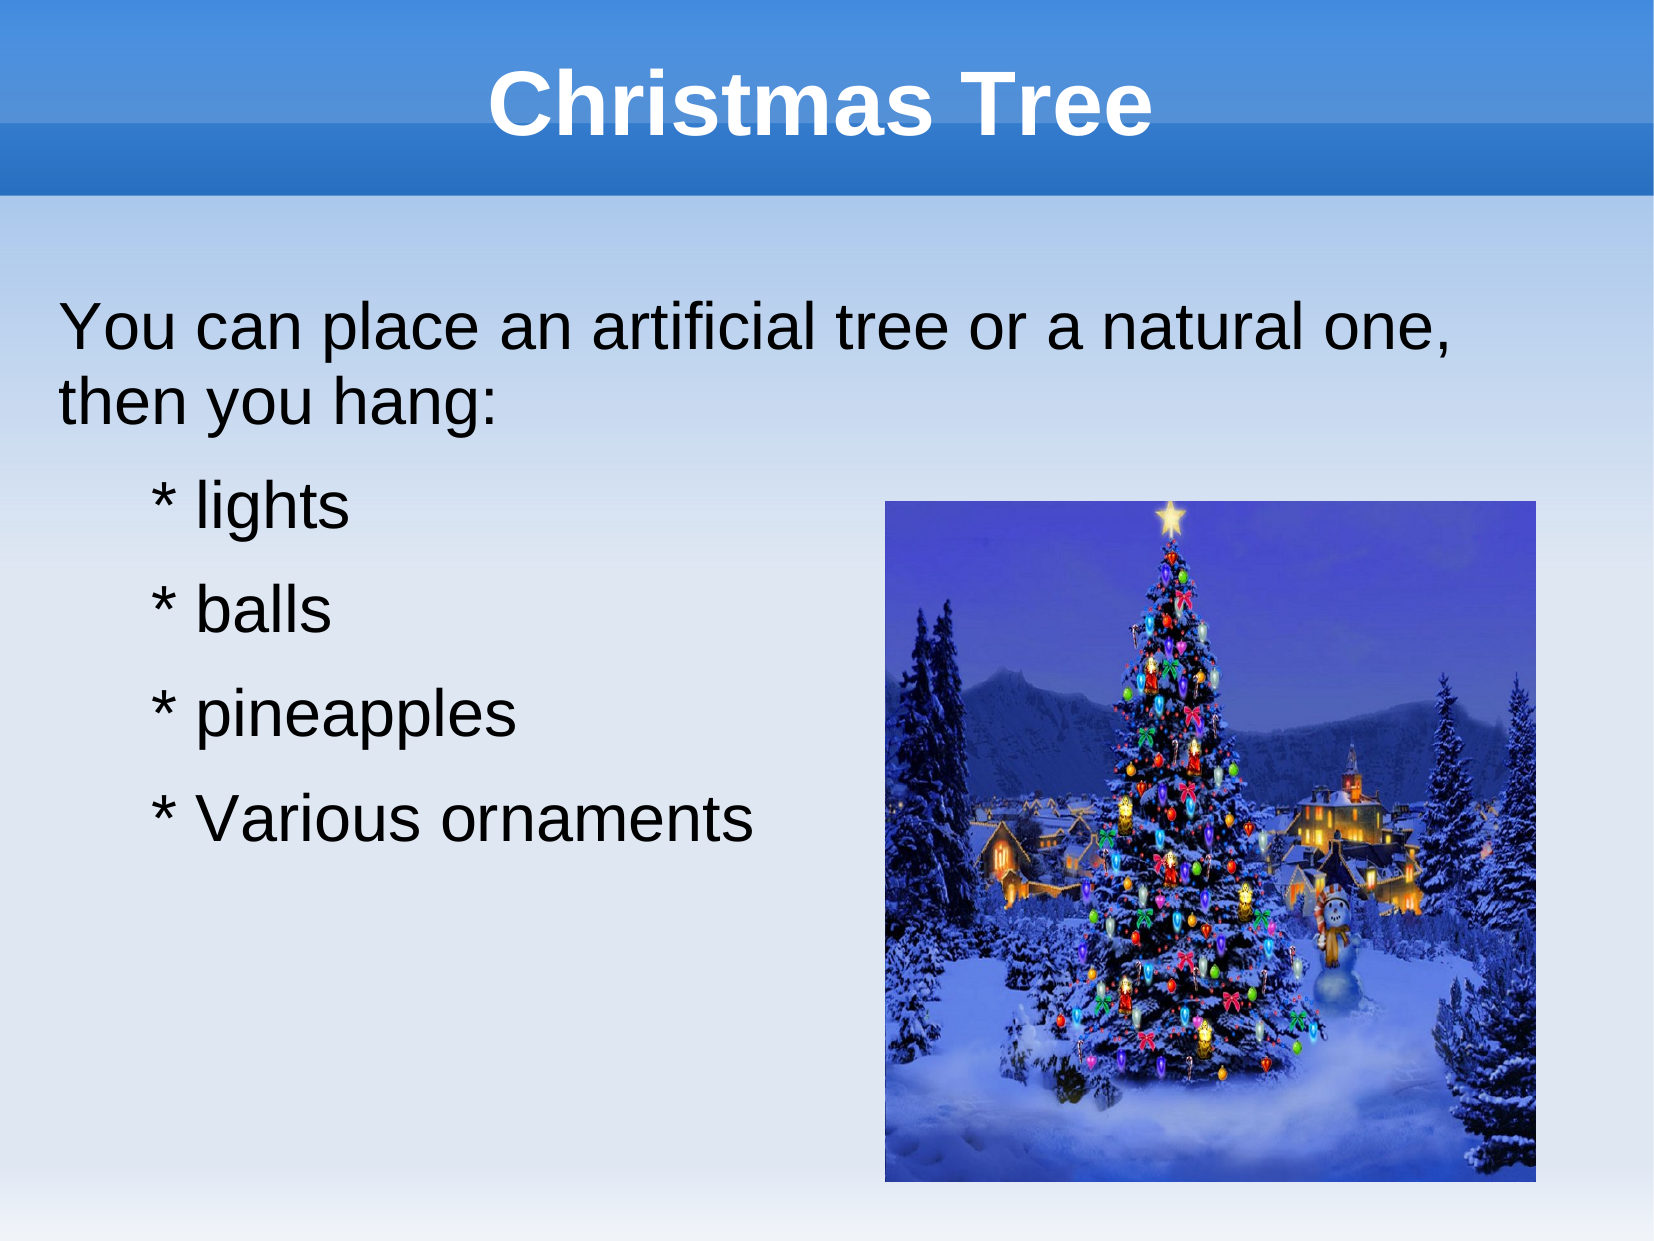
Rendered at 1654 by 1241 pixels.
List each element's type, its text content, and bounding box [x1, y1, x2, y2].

list You can place an artificial tree or a natural one, then you hang: * lights * balls * pineapples * Various ornaments [59, 288, 1548, 1093]
picture [0, 0, 1654, 1241]
title Christmas Tree [76, 0, 1565, 208]
